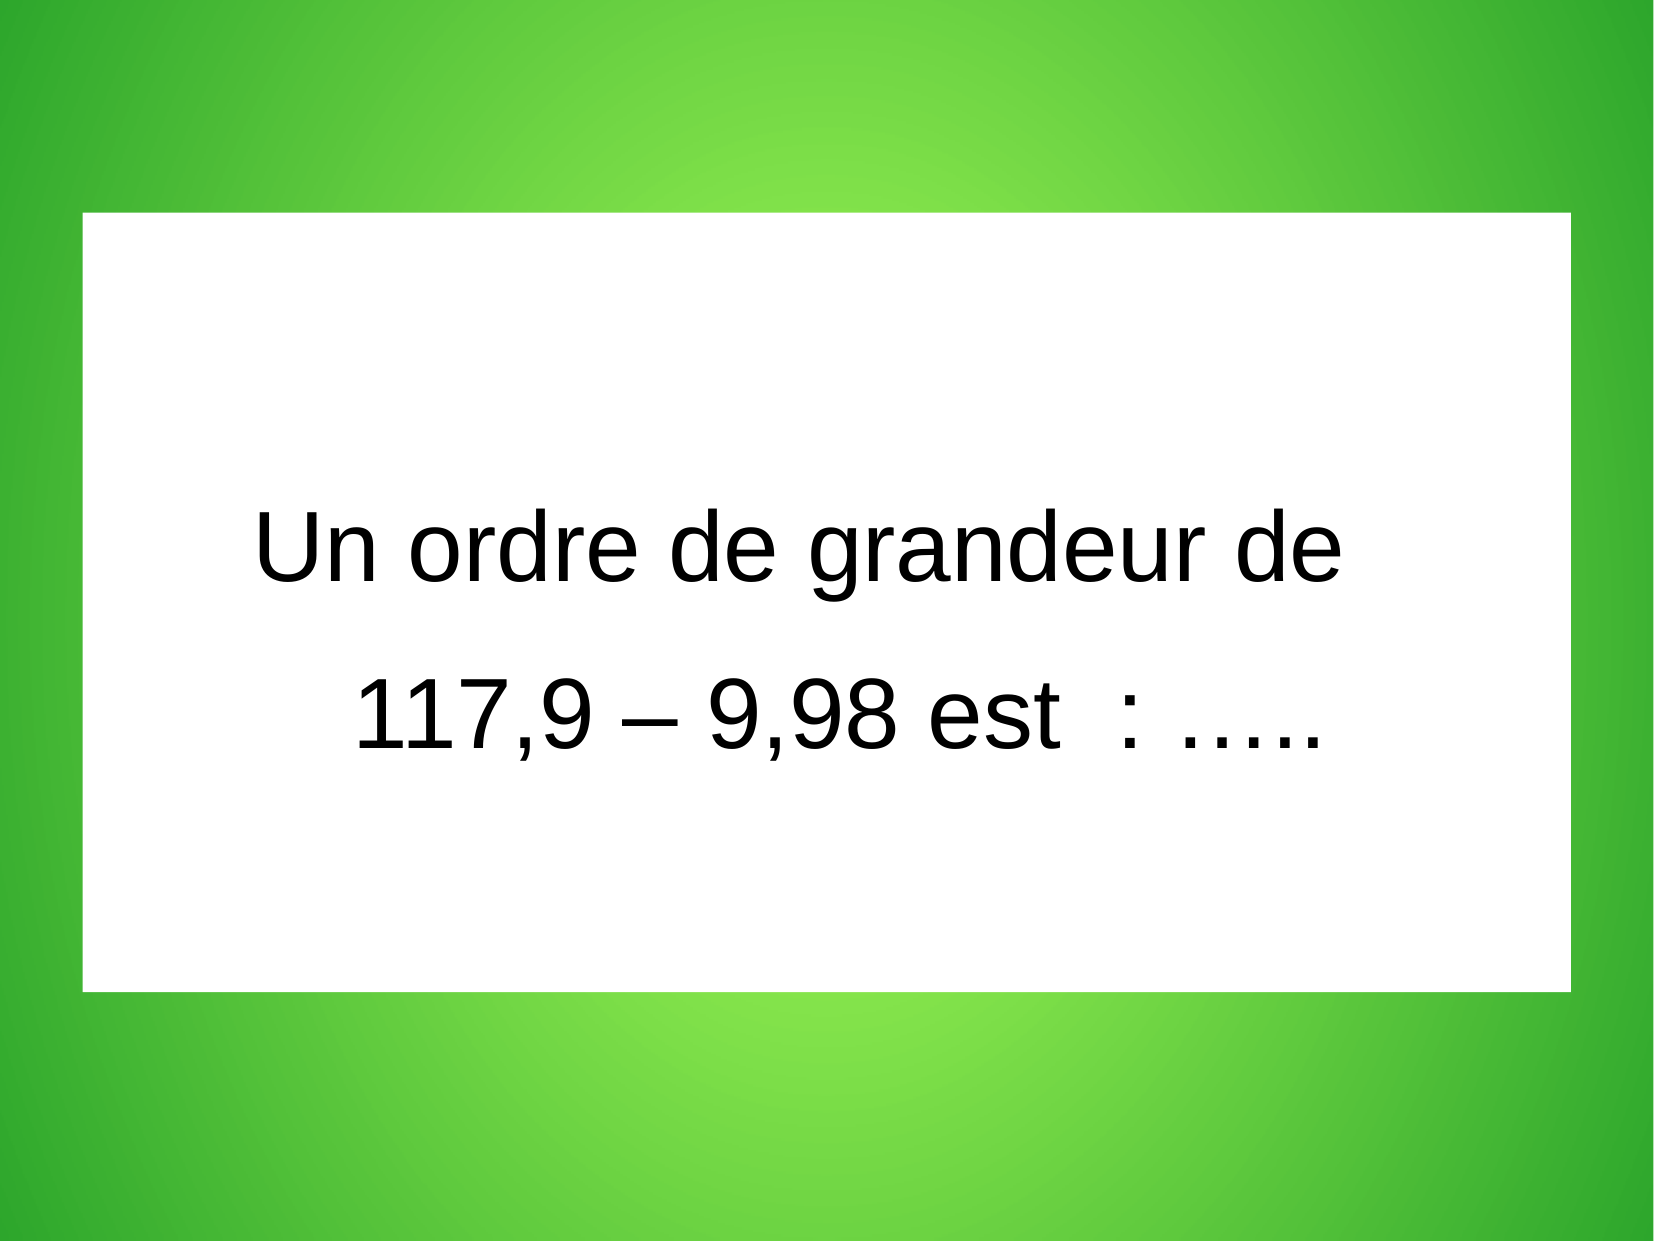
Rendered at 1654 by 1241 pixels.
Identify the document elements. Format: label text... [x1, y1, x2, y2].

subtitle Un ordre de grandeur de 117,9 – 9,98 est : ….. [82, 212, 1571, 993]
picture [0, 0, 1654, 1241]
